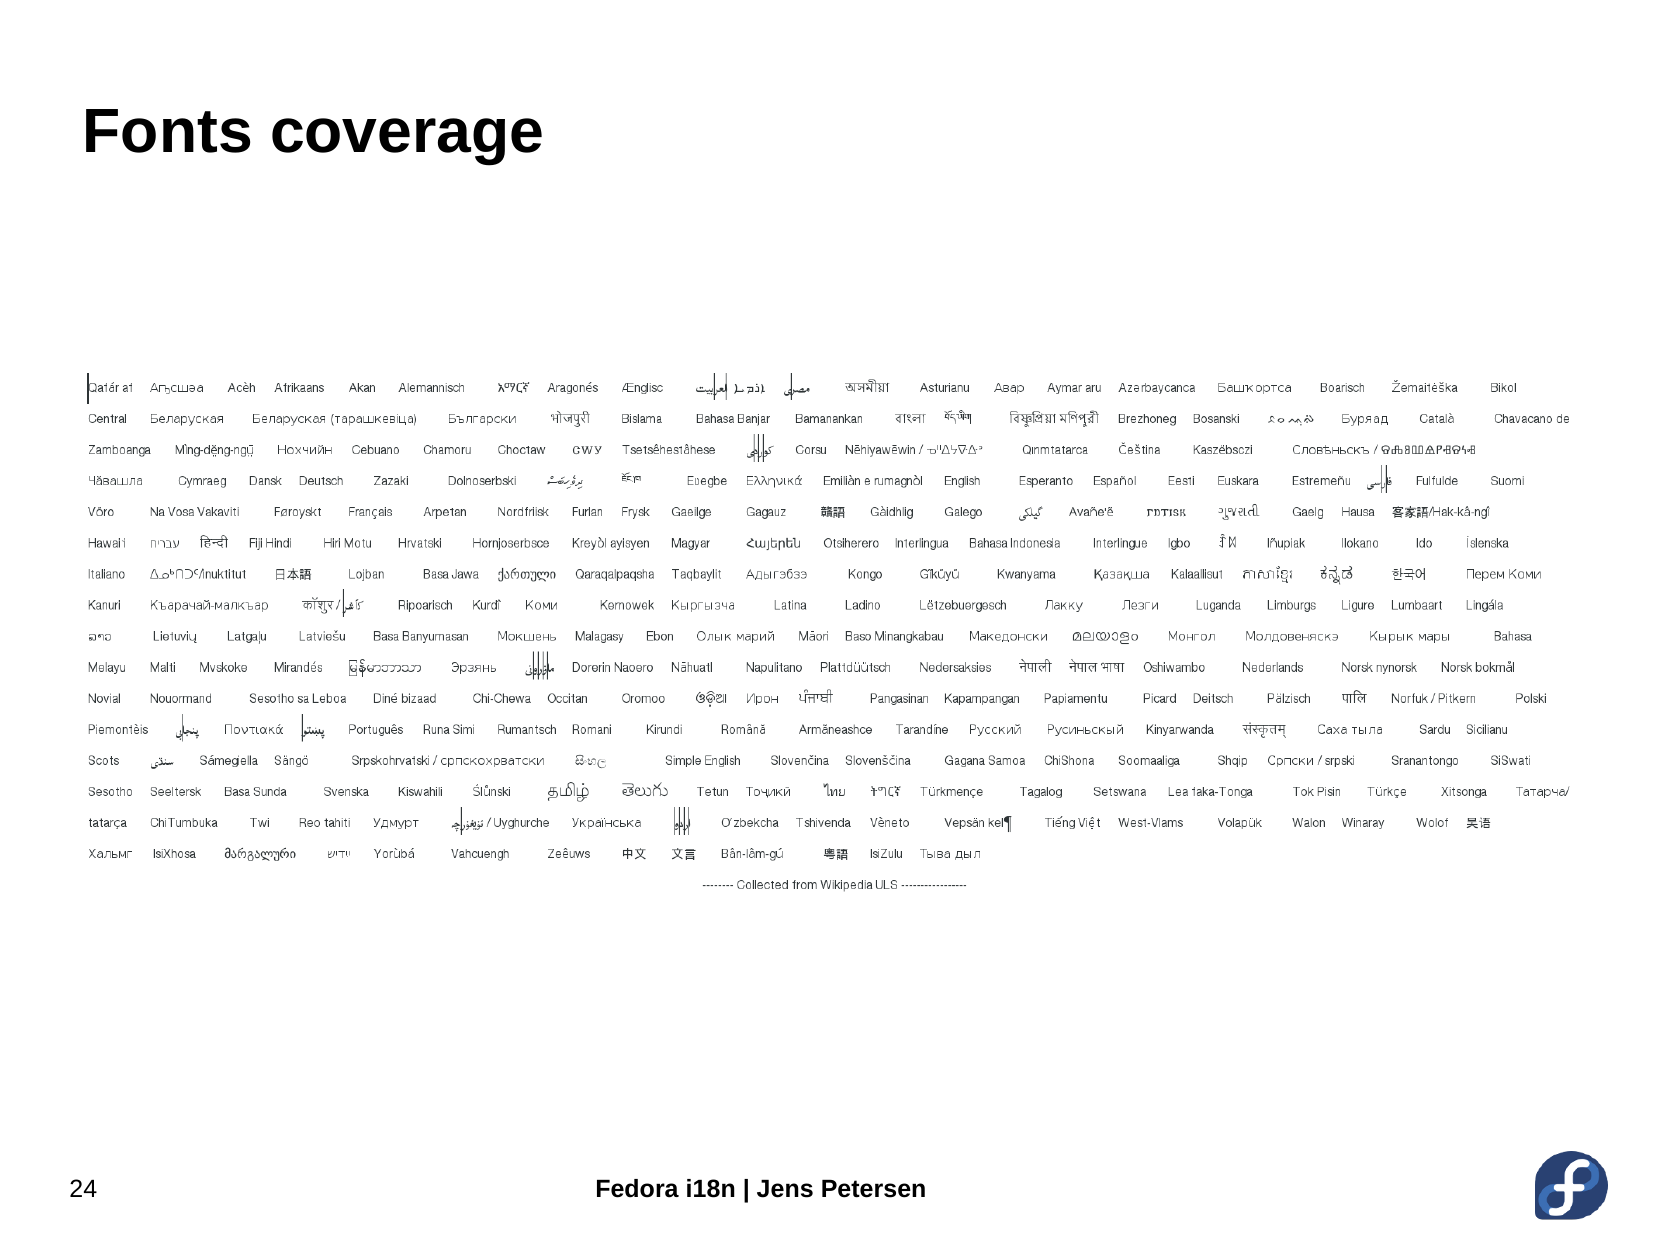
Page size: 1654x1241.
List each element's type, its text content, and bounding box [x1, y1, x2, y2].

picture [1529, 1146, 1613, 1224]
title Fonts coverage [82, 37, 1571, 226]
picture [86, 373, 1575, 909]
